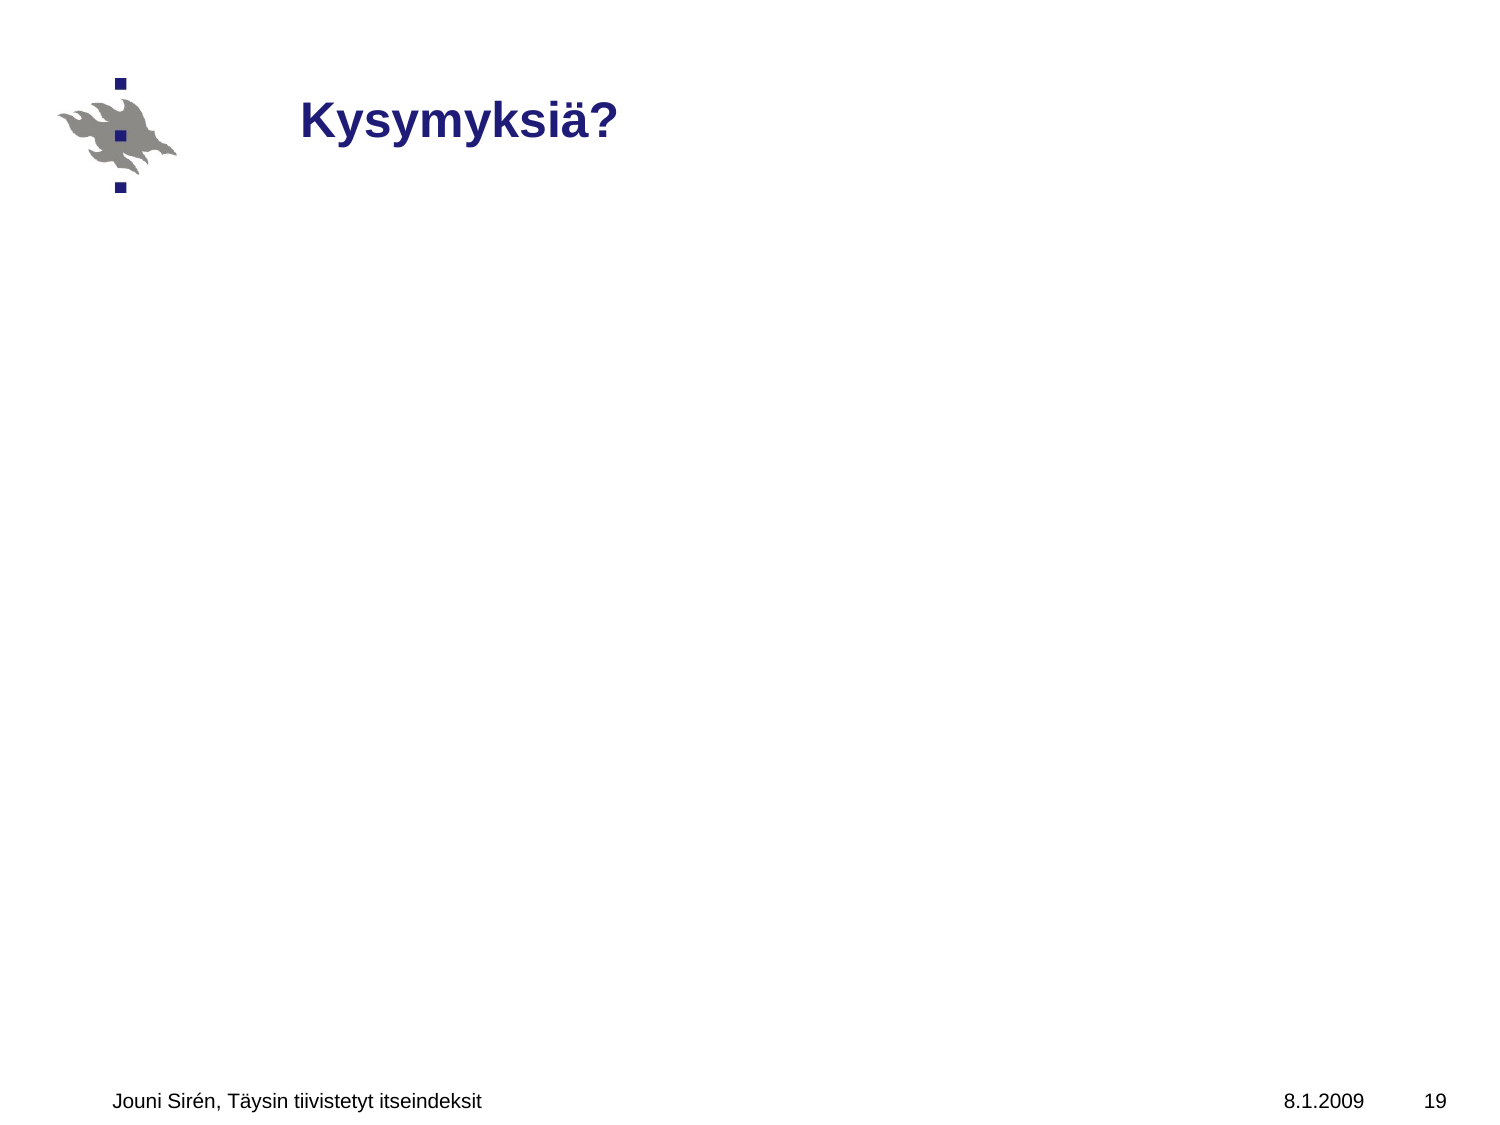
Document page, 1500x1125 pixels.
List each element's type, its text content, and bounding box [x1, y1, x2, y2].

title Kysymyksiä? [299, 32, 1450, 201]
picture [57, 78, 177, 193]
